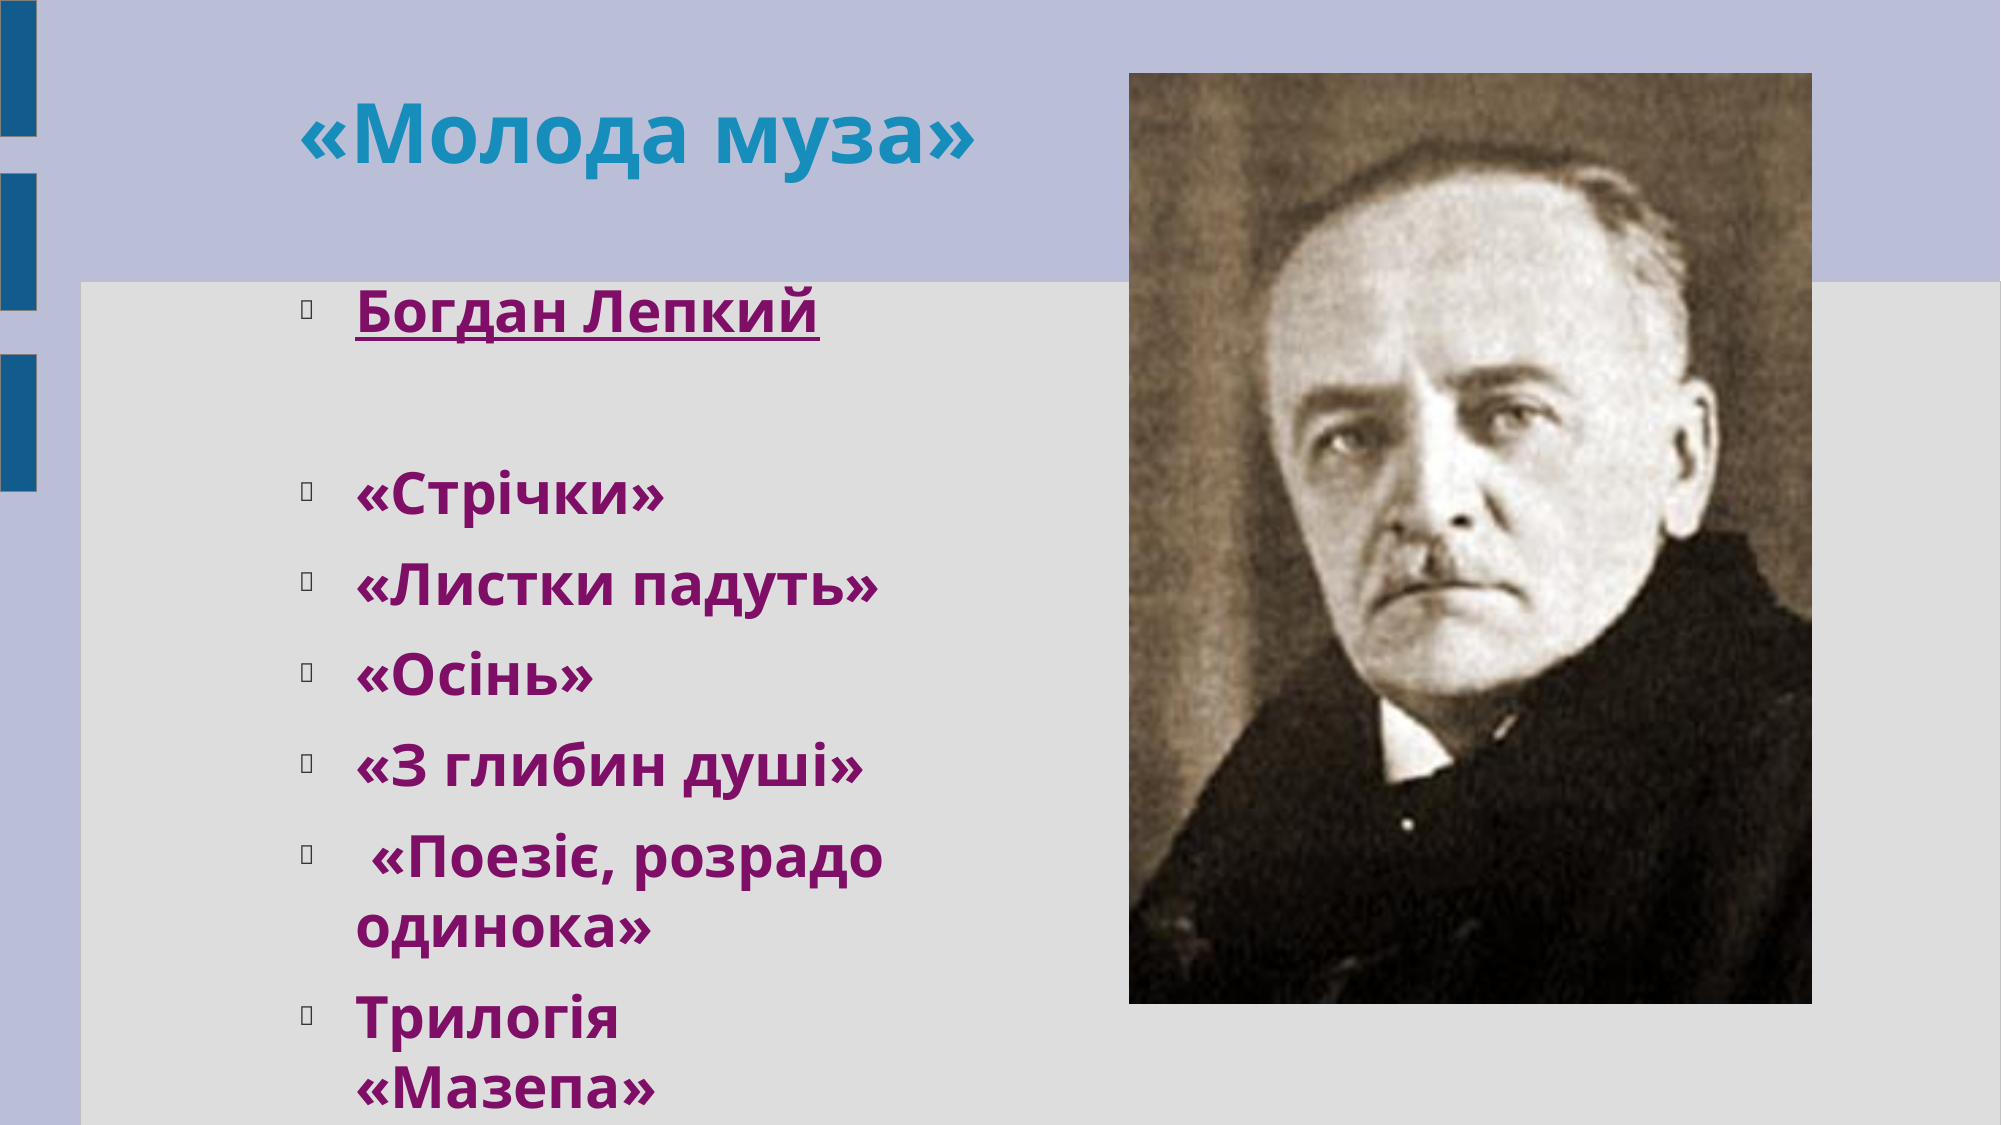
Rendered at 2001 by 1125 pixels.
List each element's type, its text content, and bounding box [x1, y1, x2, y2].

list Богдан Лепкий «Стрічки» «Листки падуть» «Осінь» «З глибин душі» «Поезіє, розрадо одинока» Трилогія «Мазепа» [284, 266, 943, 966]
title «Молода муза» [284, 73, 1000, 234]
picture [1129, 73, 1812, 1004]
